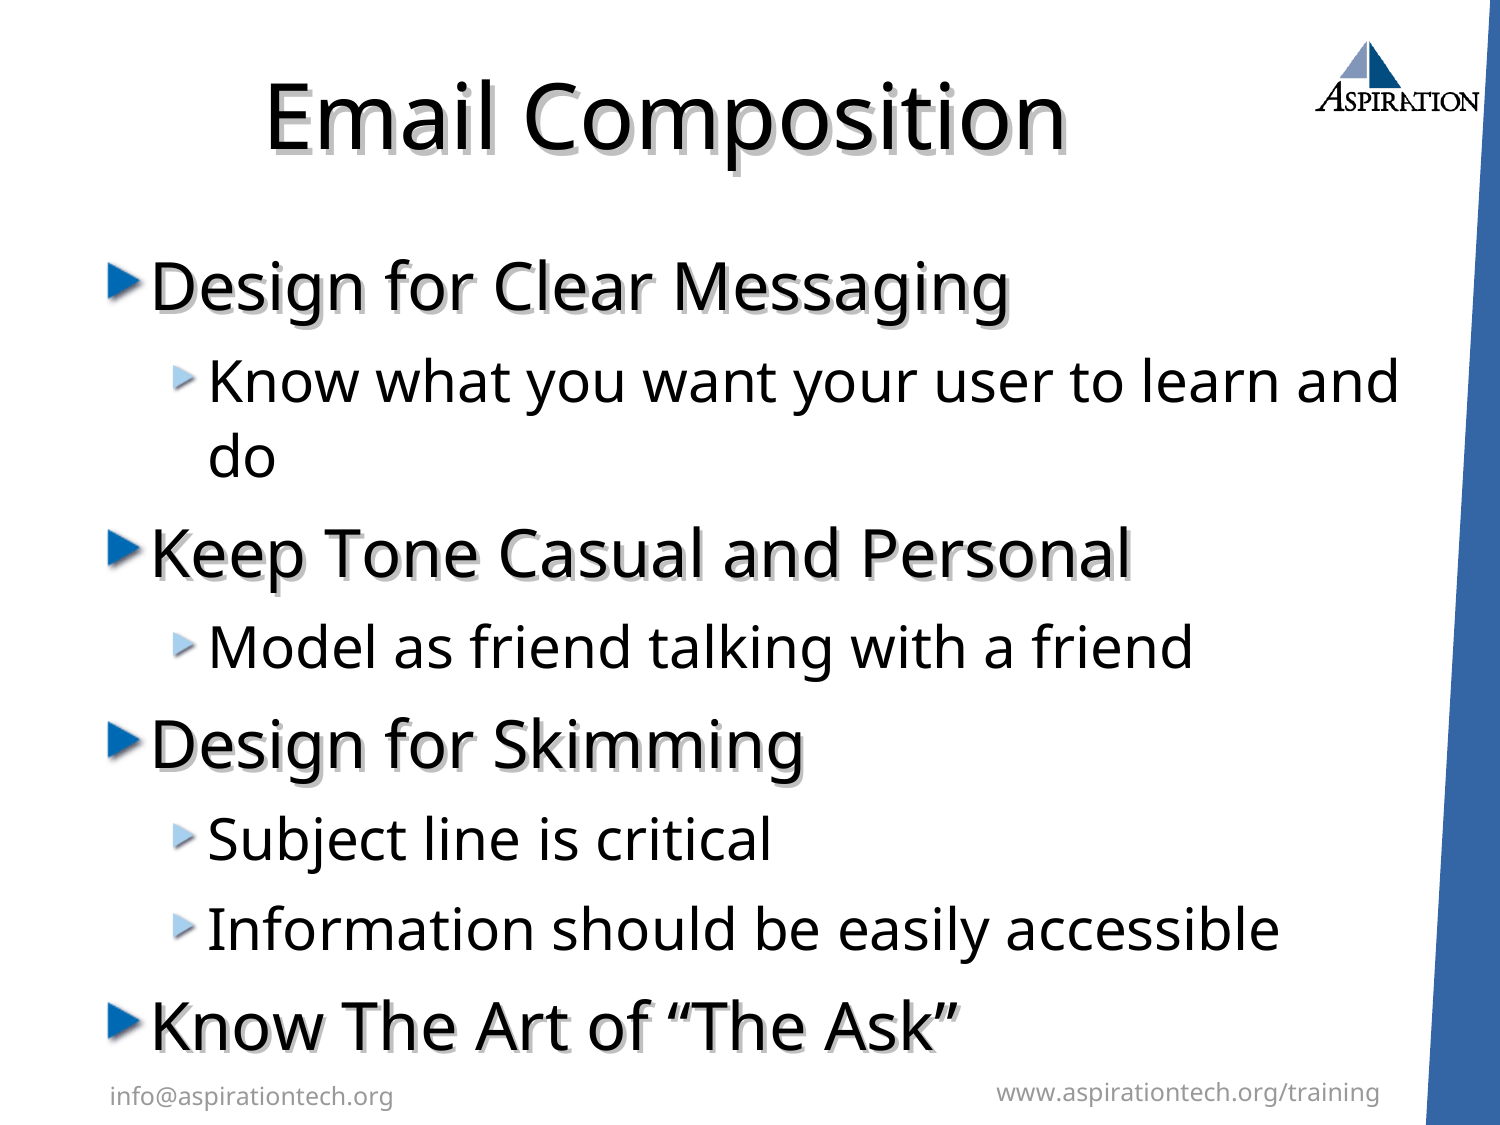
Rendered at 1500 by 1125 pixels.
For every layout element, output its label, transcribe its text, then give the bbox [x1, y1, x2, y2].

list Design for Clear Messaging Know what you want your user to learn and do Keep Tone Casual and Personal Model as friend talking with a friend Design for Skimming Subject line is critical Information should be easily accessible Know The Art of “The Ask” [49, 238, 1447, 989]
picture [105, 998, 150, 1049]
picture [1315, 41, 1480, 120]
title Email Composition [49, 19, 1284, 206]
